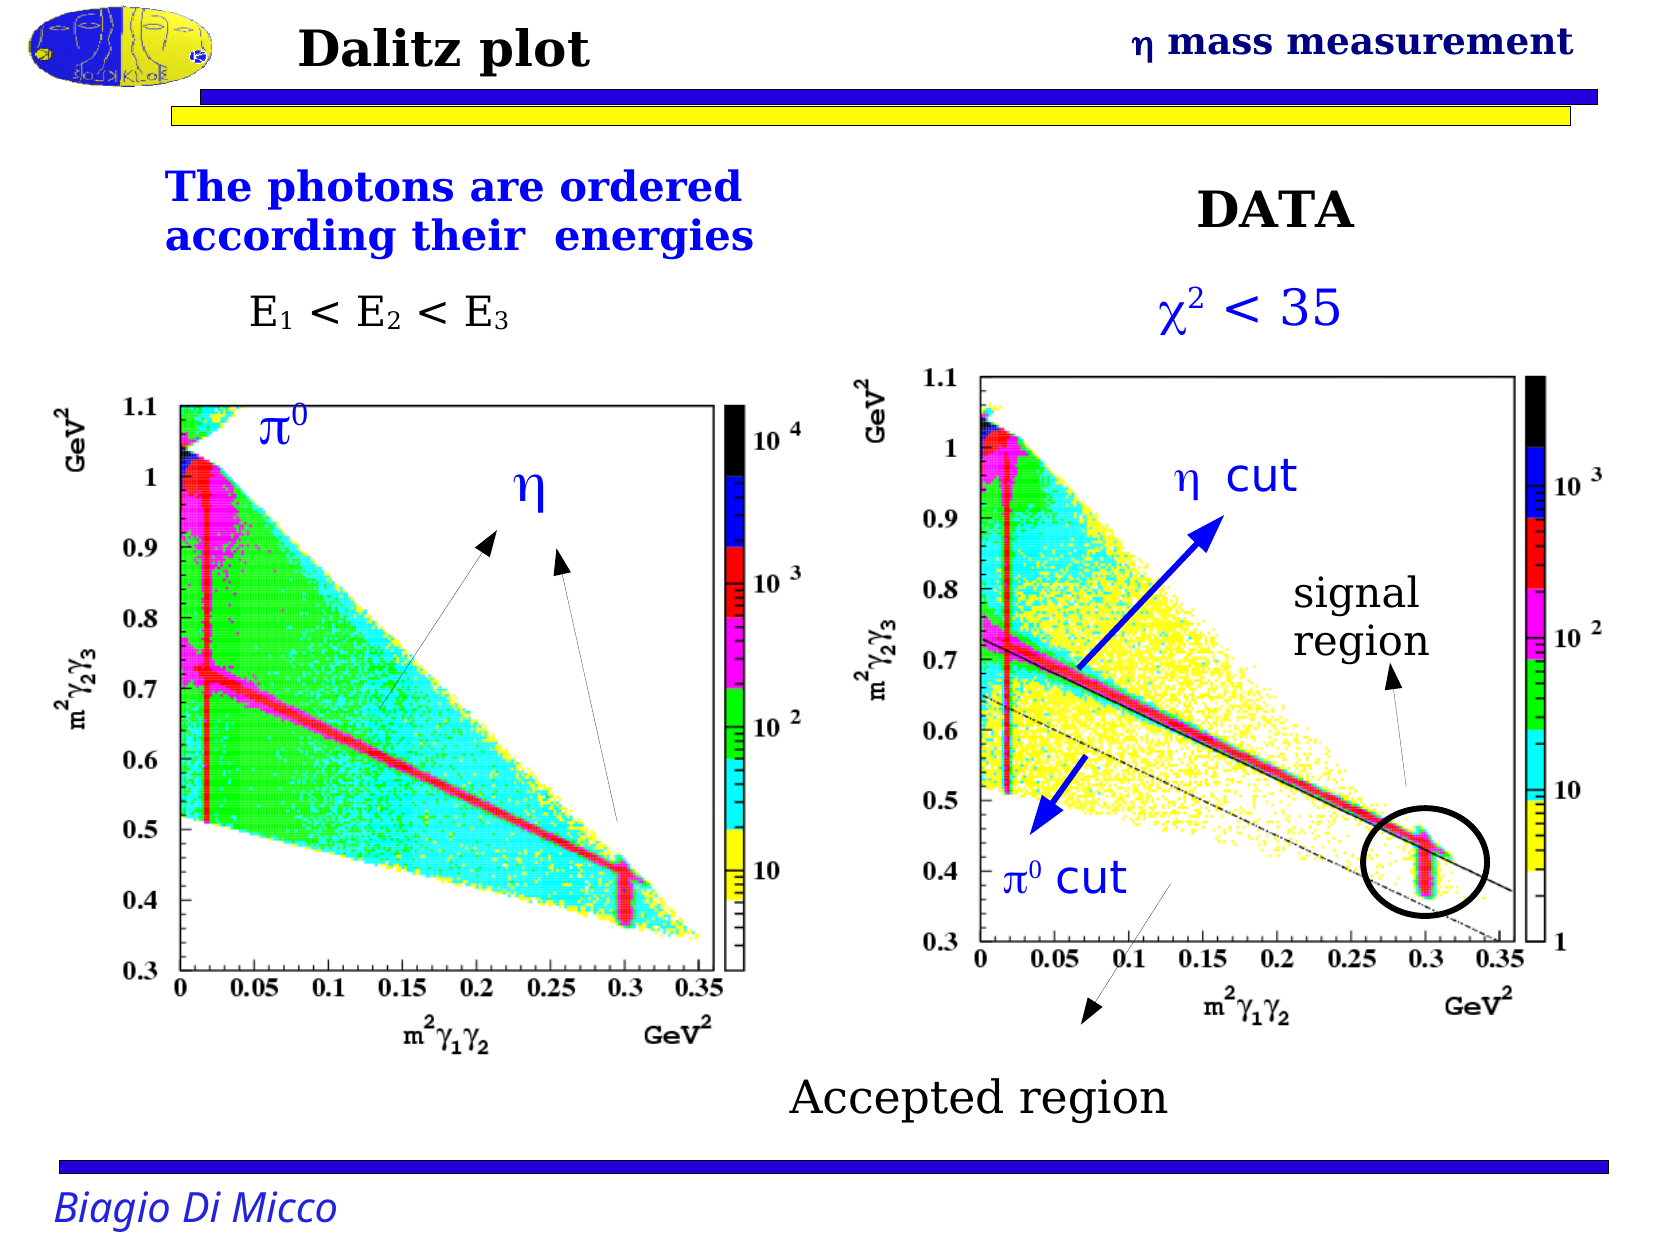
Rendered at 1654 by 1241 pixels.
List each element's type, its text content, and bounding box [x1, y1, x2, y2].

text_box Dalitz plot [297, 19, 1116, 78]
text_box [172, 17, 916, 77]
text_box p0 cut [1003, 850, 1190, 911]
text_box Accepted region [789, 1070, 1213, 1124]
text_box p0 [259, 401, 367, 479]
text_box c2 < 35 [1159, 278, 1447, 345]
picture [47, 333, 809, 1062]
text_box The photons are ordered according their energies [164, 162, 776, 261]
picture [20, 2, 220, 89]
text_box E1 < E2 < E3 [248, 287, 729, 350]
text_box DATA [1195, 180, 1427, 240]
text_box h [513, 460, 621, 538]
text_box signal region [1293, 568, 1496, 666]
picture [847, 304, 1610, 1033]
text_box  cut [1174, 449, 1423, 509]
